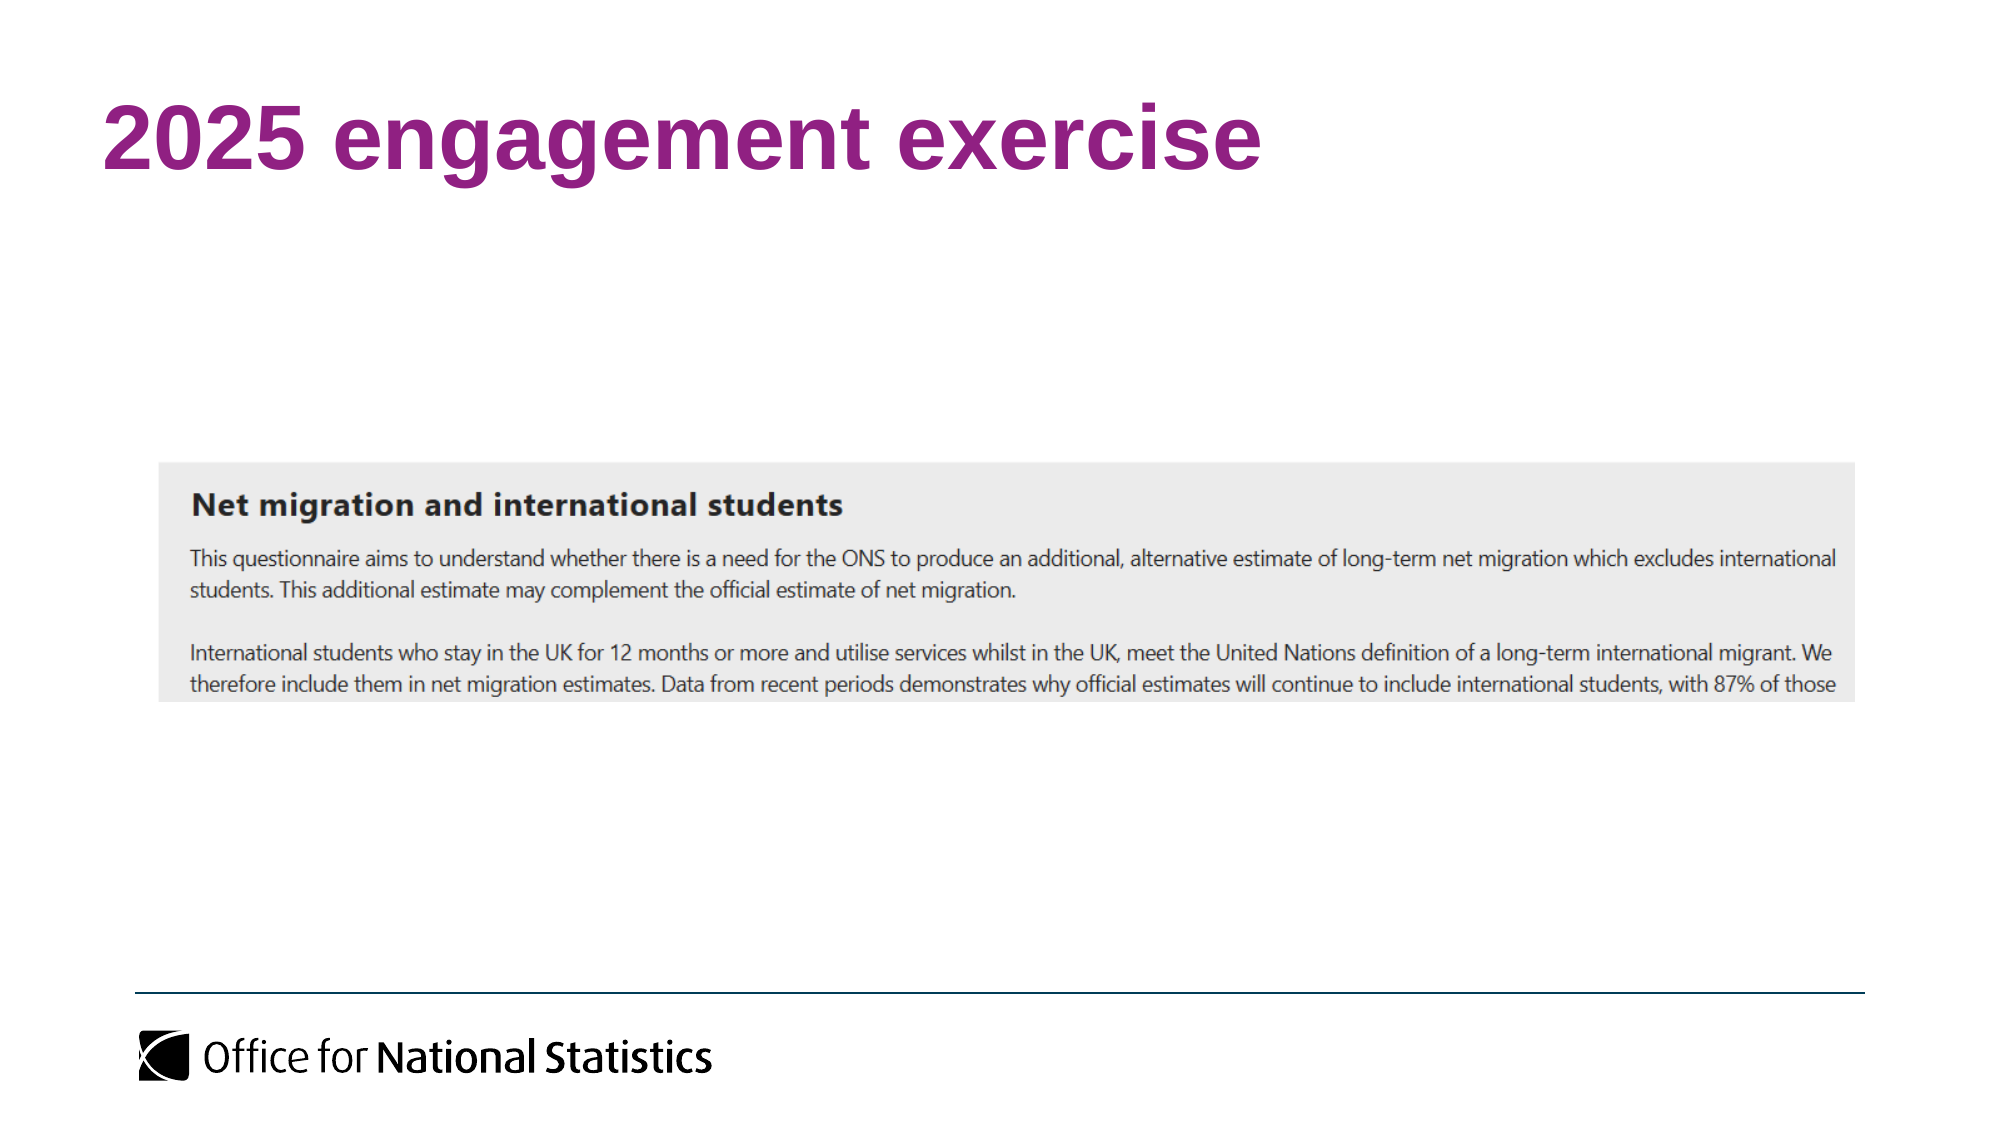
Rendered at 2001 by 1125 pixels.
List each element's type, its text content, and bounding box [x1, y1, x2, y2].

picture [145, 423, 1855, 702]
text_box 2025 engagement exercise [103, 86, 1828, 190]
